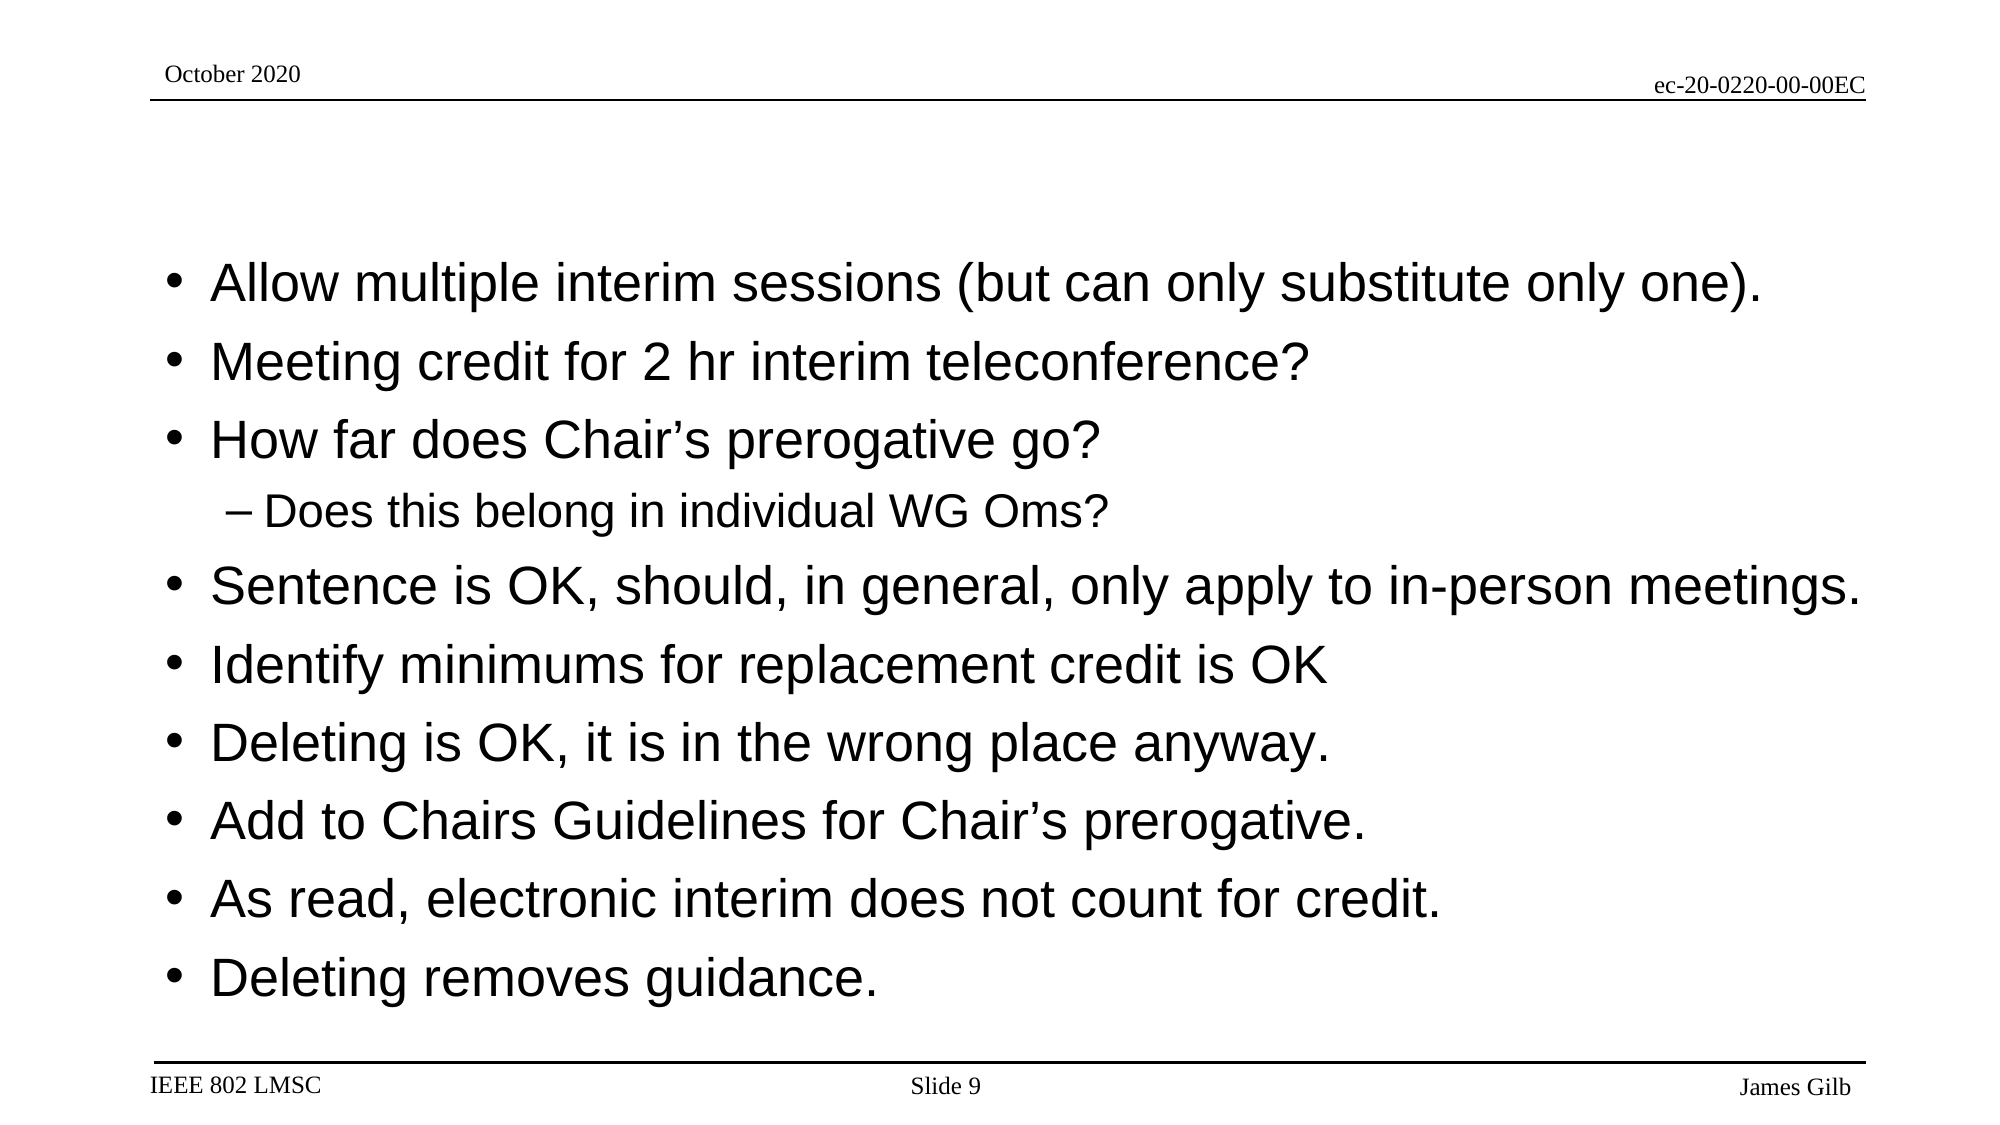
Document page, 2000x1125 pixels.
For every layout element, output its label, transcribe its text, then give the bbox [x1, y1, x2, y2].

list Allow multiple interim sessions (but can only substitute only one). Meeting credit for 2 hr interim teleconference? How far does Chair’s prerogative go? Does this belong in individual WG Oms? Sentence is OK, should, in general, only apply to in-person meetings. Identify minimums for replacement credit is OK Deleting is OK, it is in the wrong place anyway. Add to Chairs Guidelines for Chair’s prerogative. As read, electronic interim does not count for credit. Deleting removes guidance. [149, 239, 1900, 1051]
